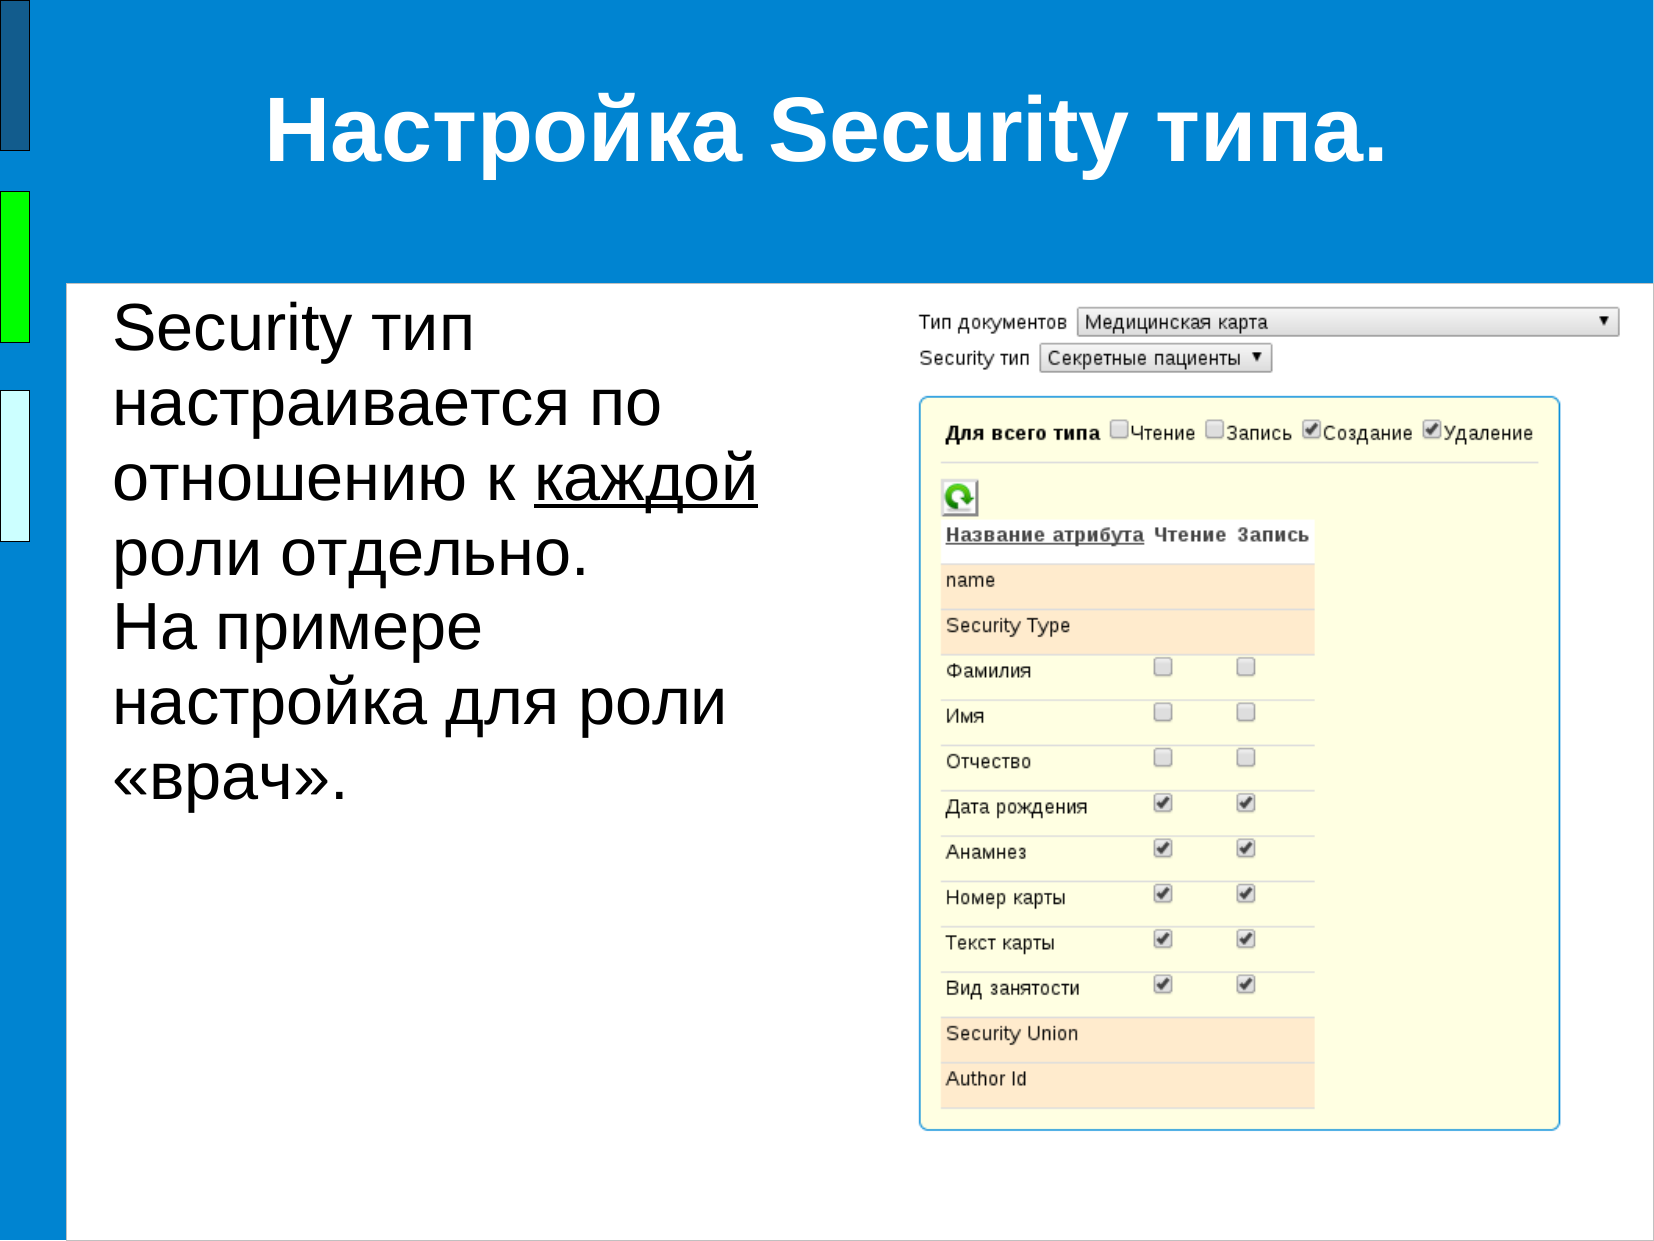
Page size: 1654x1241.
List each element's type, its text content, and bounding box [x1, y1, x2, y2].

title Настройка Security типа. [82, 33, 1571, 226]
picture [899, 301, 1634, 1167]
list Security тип настраивается по отношению к каждой роли отдельно. На примере настройка для роли «врач». [82, 290, 809, 1094]
